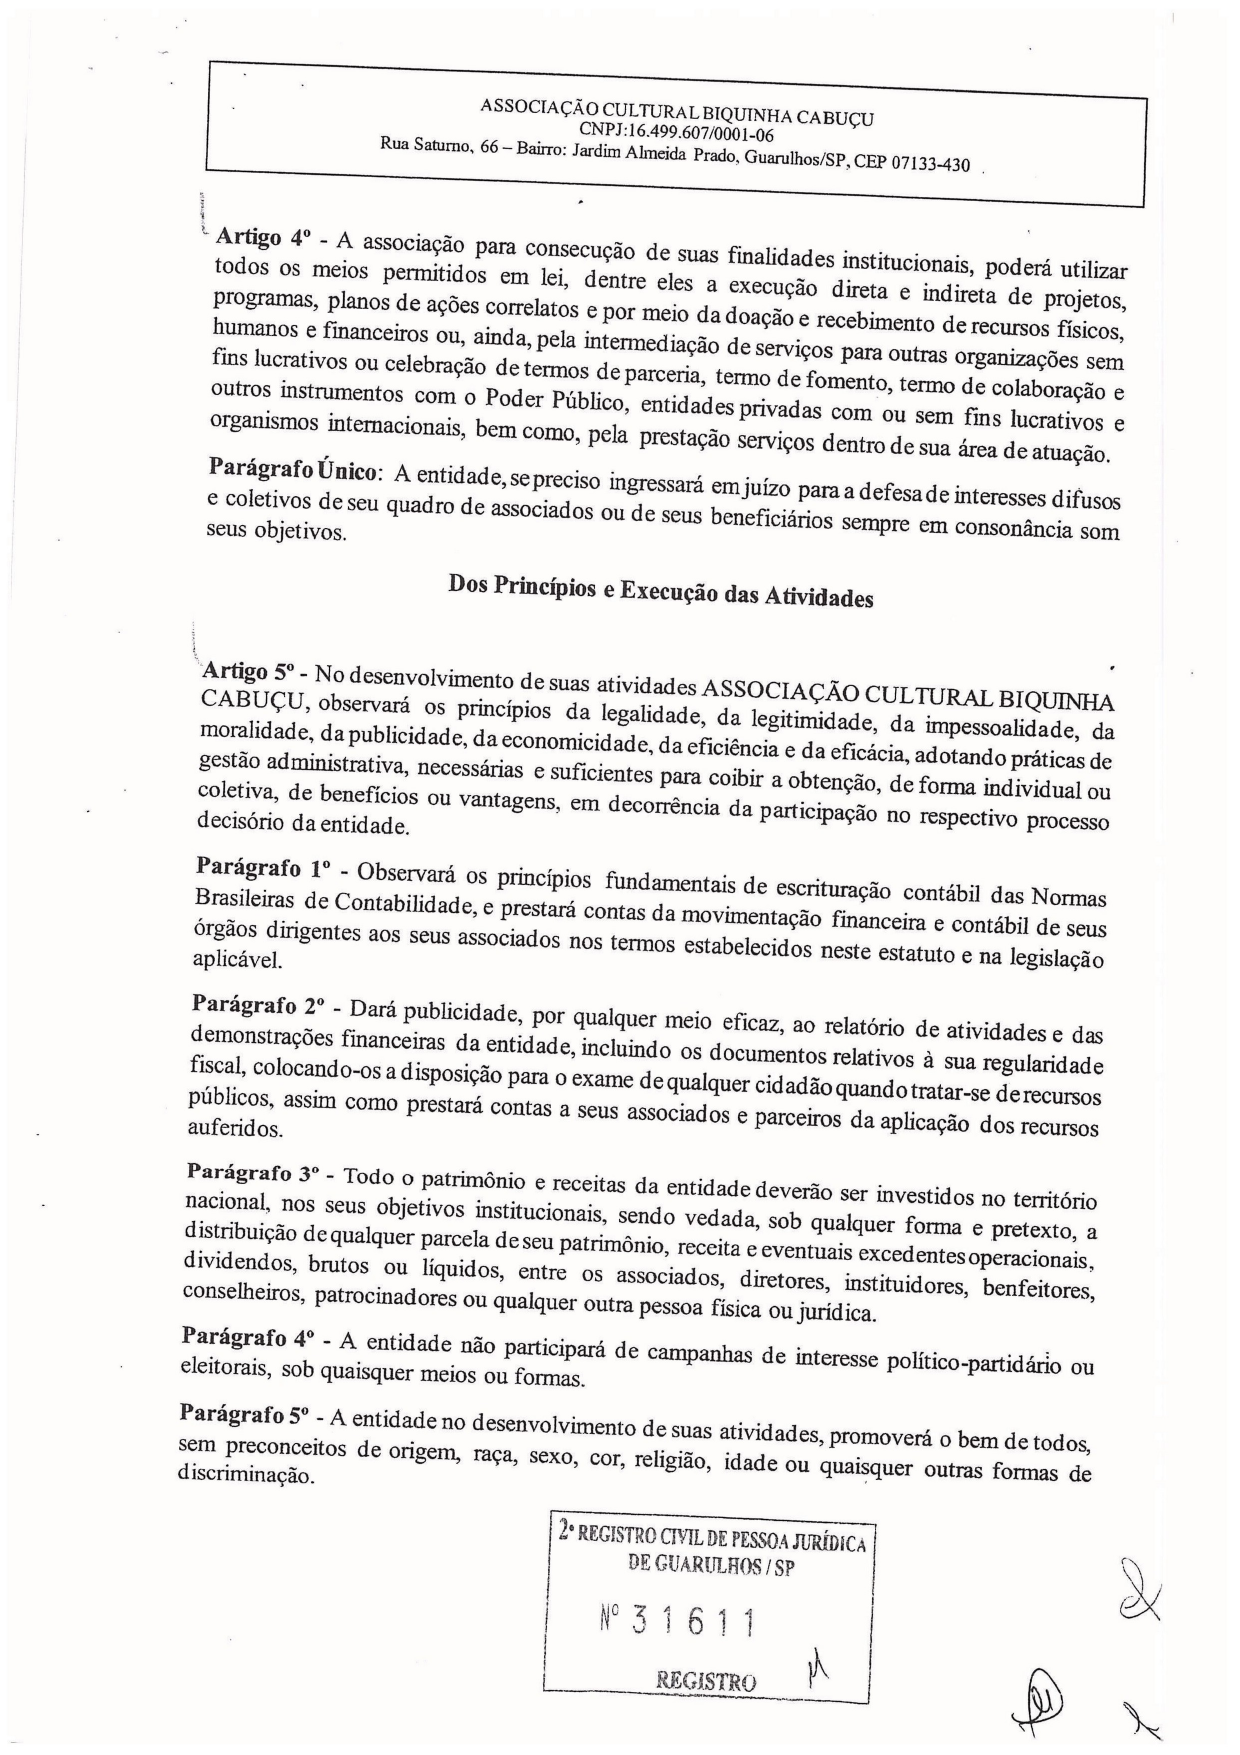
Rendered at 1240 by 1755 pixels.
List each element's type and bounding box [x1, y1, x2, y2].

text_box [0, 2, 1238, 1754]
